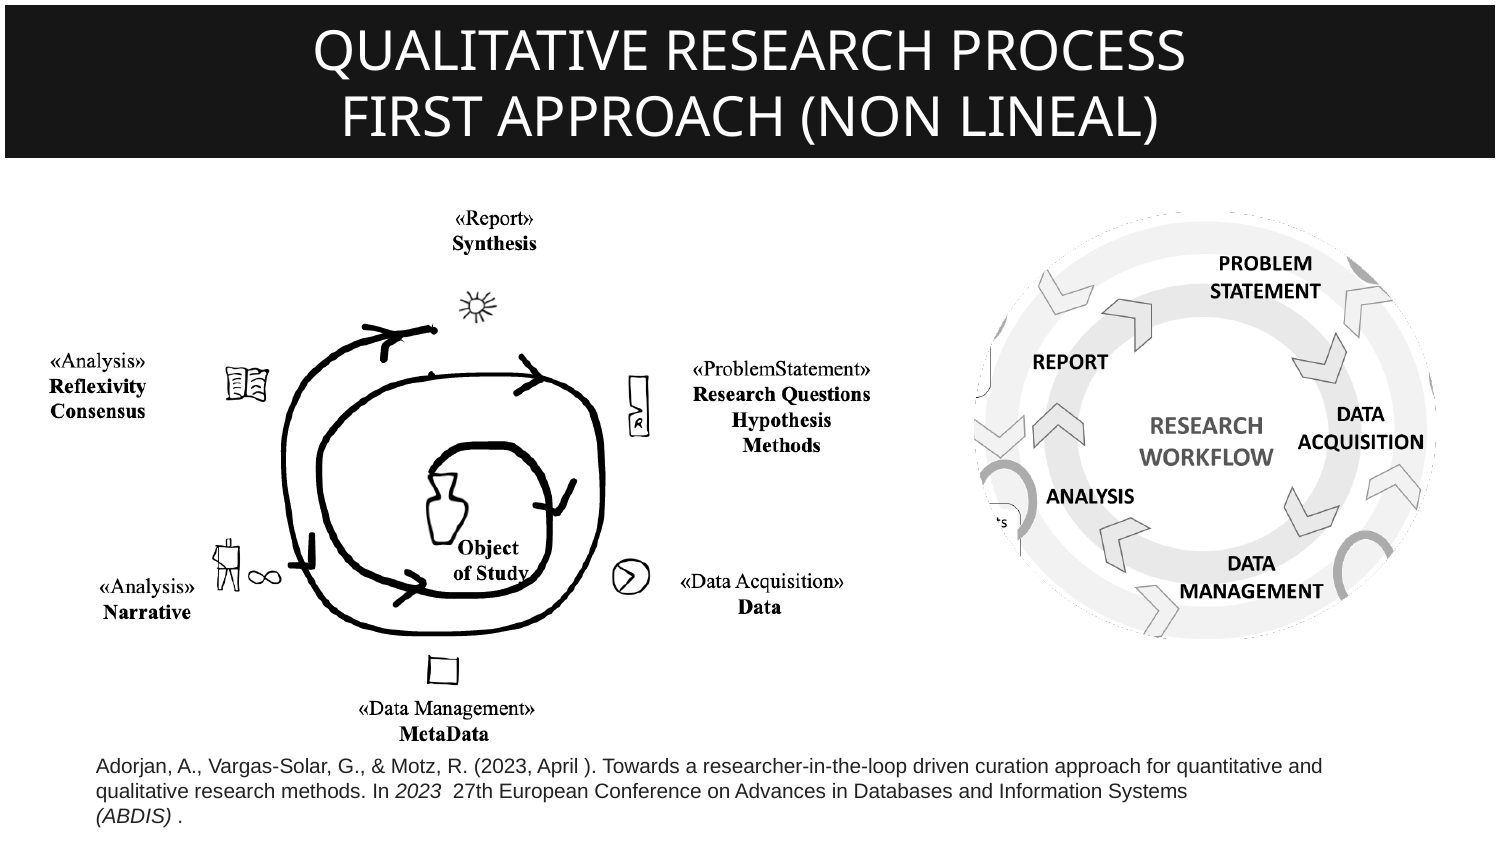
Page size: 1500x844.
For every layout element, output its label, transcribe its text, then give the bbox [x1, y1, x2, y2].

text_box Qualitative Research Process First Approach (Non Lineal) [0, 0, 1500, 163]
title RITL Spiral Process [51, 163, 1449, 167]
picture [0, 166, 961, 794]
text_box Adorjan, A., Vargas-Solar, G., & Motz, R. (2023, April ). Towards a researcher-in-the-loop driven curation approach for quantitative and qualitative research methods. In 2023 27th European Conference on Advances in Databases and Information Systems (ABDIS) . [80, 737, 1420, 843]
picture [974, 211, 1436, 639]
